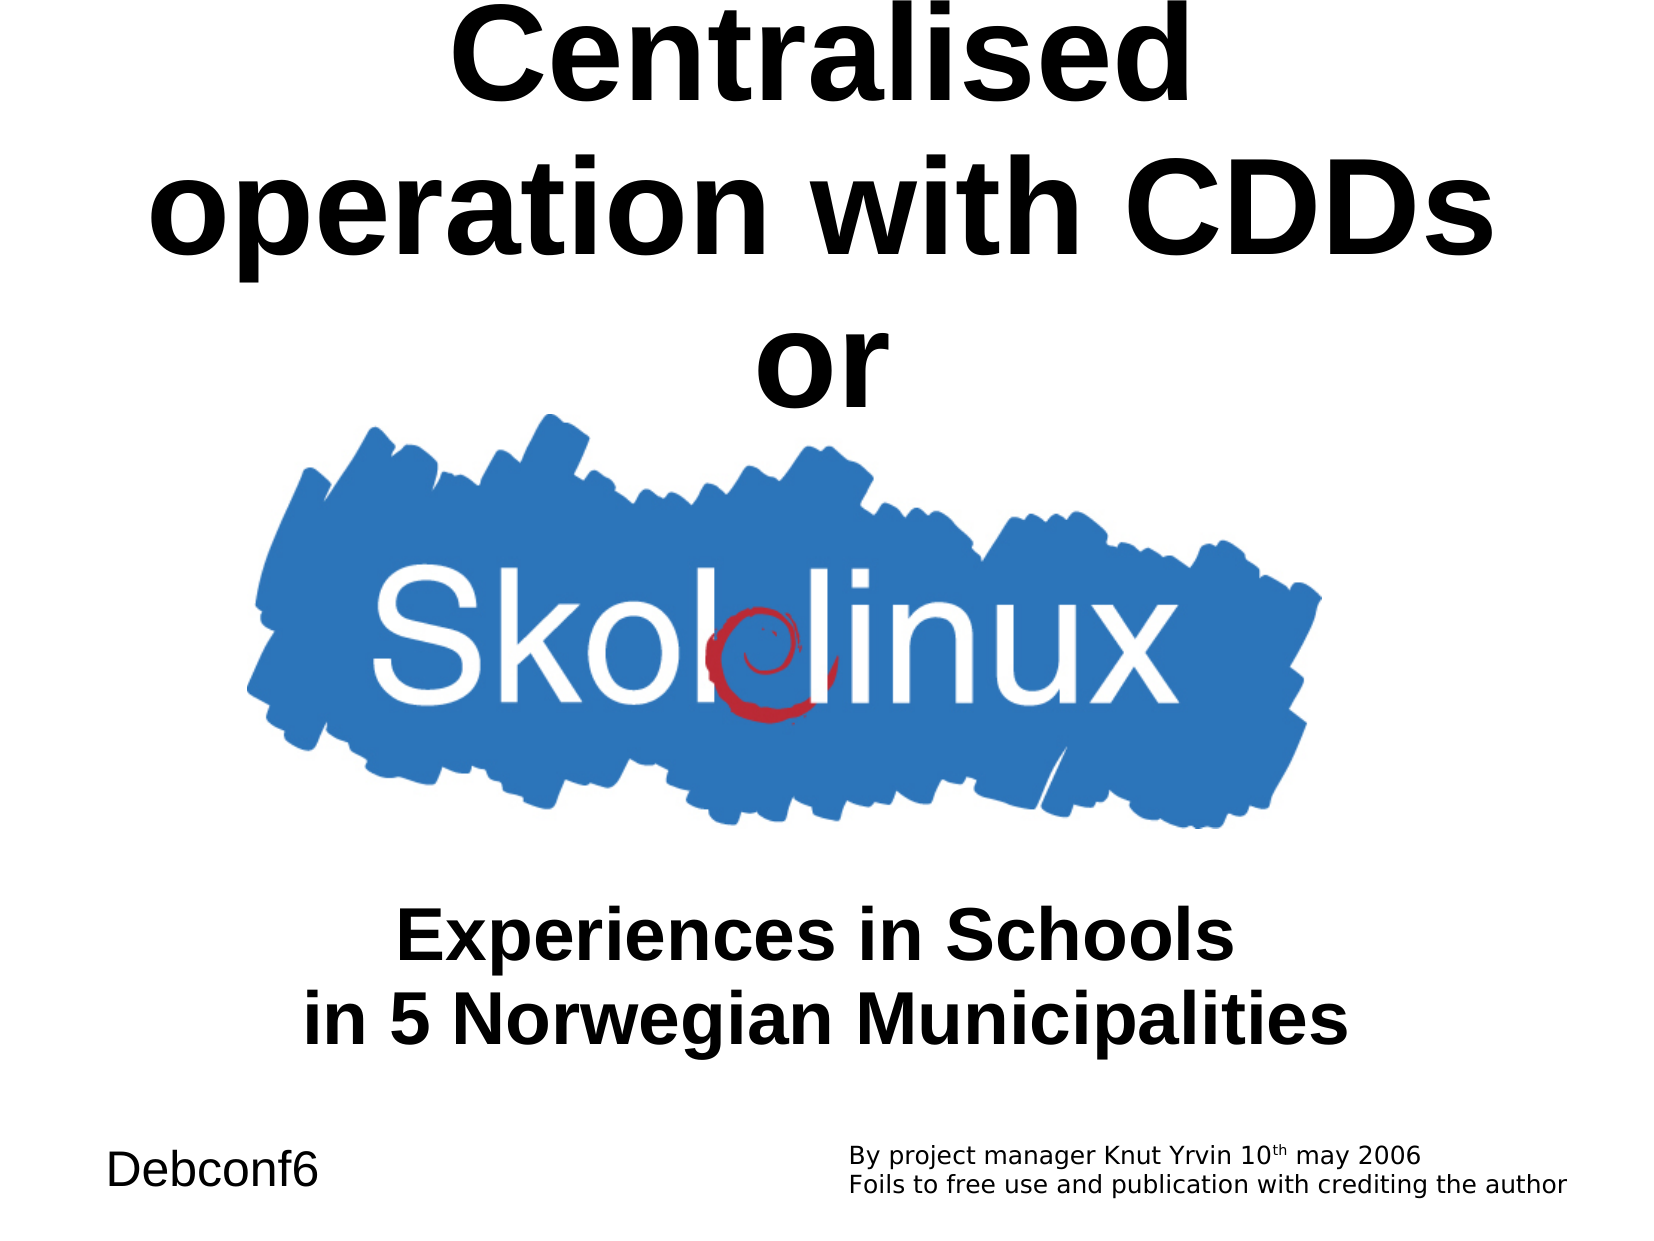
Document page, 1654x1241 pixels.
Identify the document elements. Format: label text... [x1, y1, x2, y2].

picture [247, 414, 1322, 829]
title Centralised operation with CDDs or [116, 29, 1529, 384]
text_box Debconf6 [105, 1141, 757, 1204]
text_box Experiences in Schools in 5 Norwegian Municipalities [139, 892, 1515, 1086]
text_box By project manager Knut Yrvin 10th may 2006 Foils to free use and publication with crediting the author [848, 1140, 1609, 1204]
